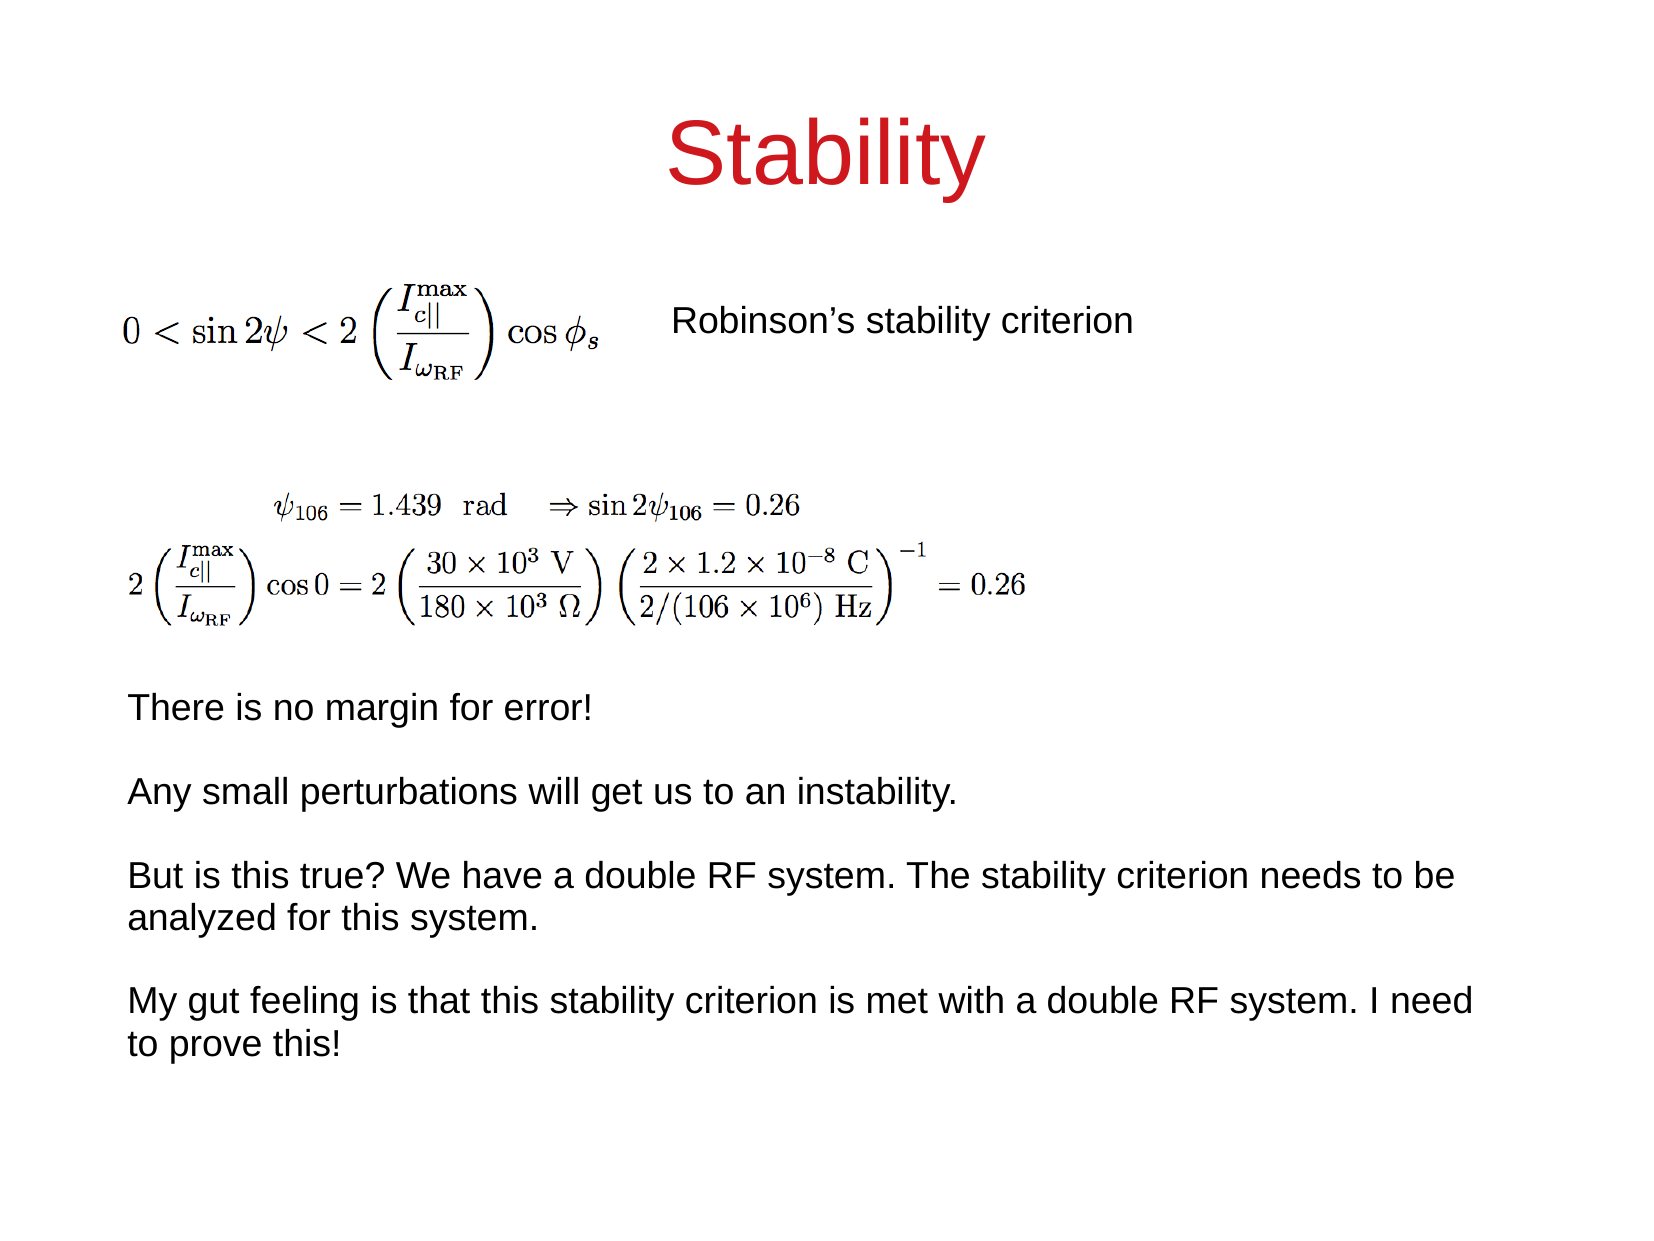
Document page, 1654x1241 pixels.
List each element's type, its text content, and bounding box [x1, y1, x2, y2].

text_box Robinson’s stability criterion [656, 292, 1358, 349]
text_box There is no margin for error! Any small perturbations will get us to an instability. But is this true? We have a double RF system. The stability criterion needs to be analyzed for this system. My gut feeling is that this stability criterion is met with a double RF system. I need to prove this! [112, 678, 1512, 1068]
title Stability [82, 49, 1571, 257]
picture [73, 452, 1066, 649]
picture [73, 266, 633, 425]
